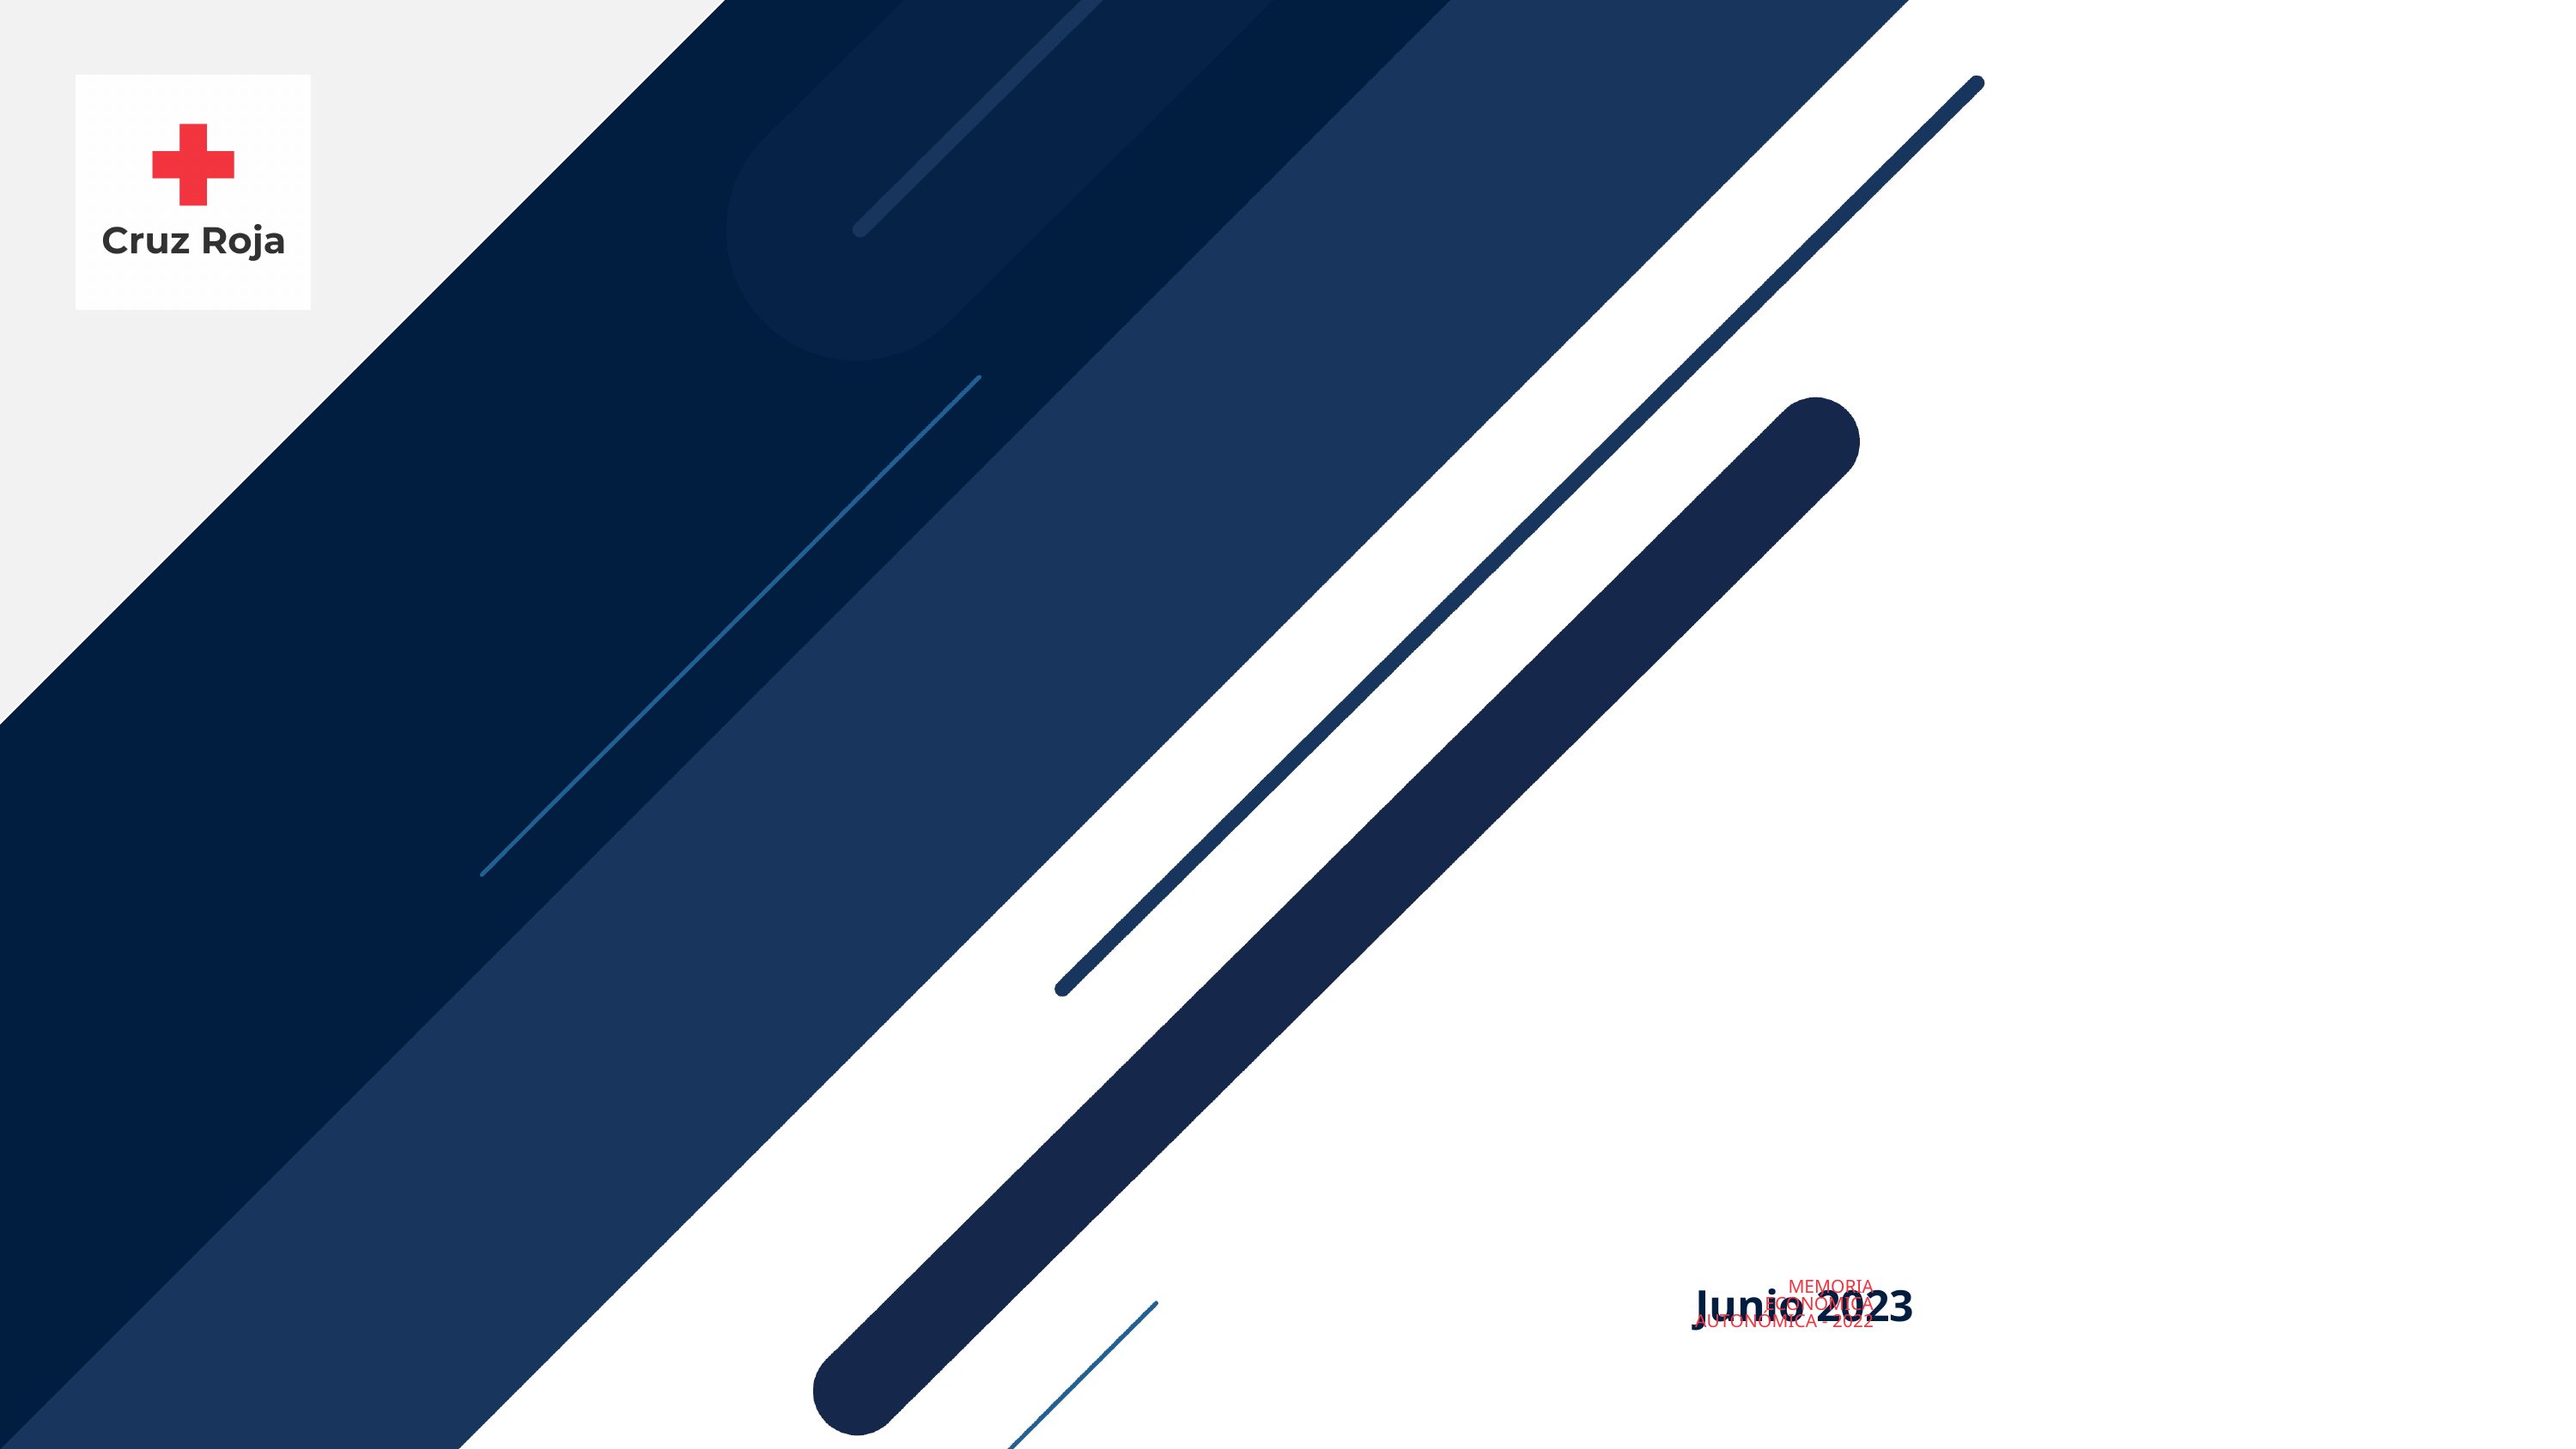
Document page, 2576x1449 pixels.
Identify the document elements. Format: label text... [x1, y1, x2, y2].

list Junio 2023 [1688, 1272, 2409, 1337]
list MEMORIA ECONÓMICA AUTONÓMICA - 2022 [1030, 824, 2463, 1176]
